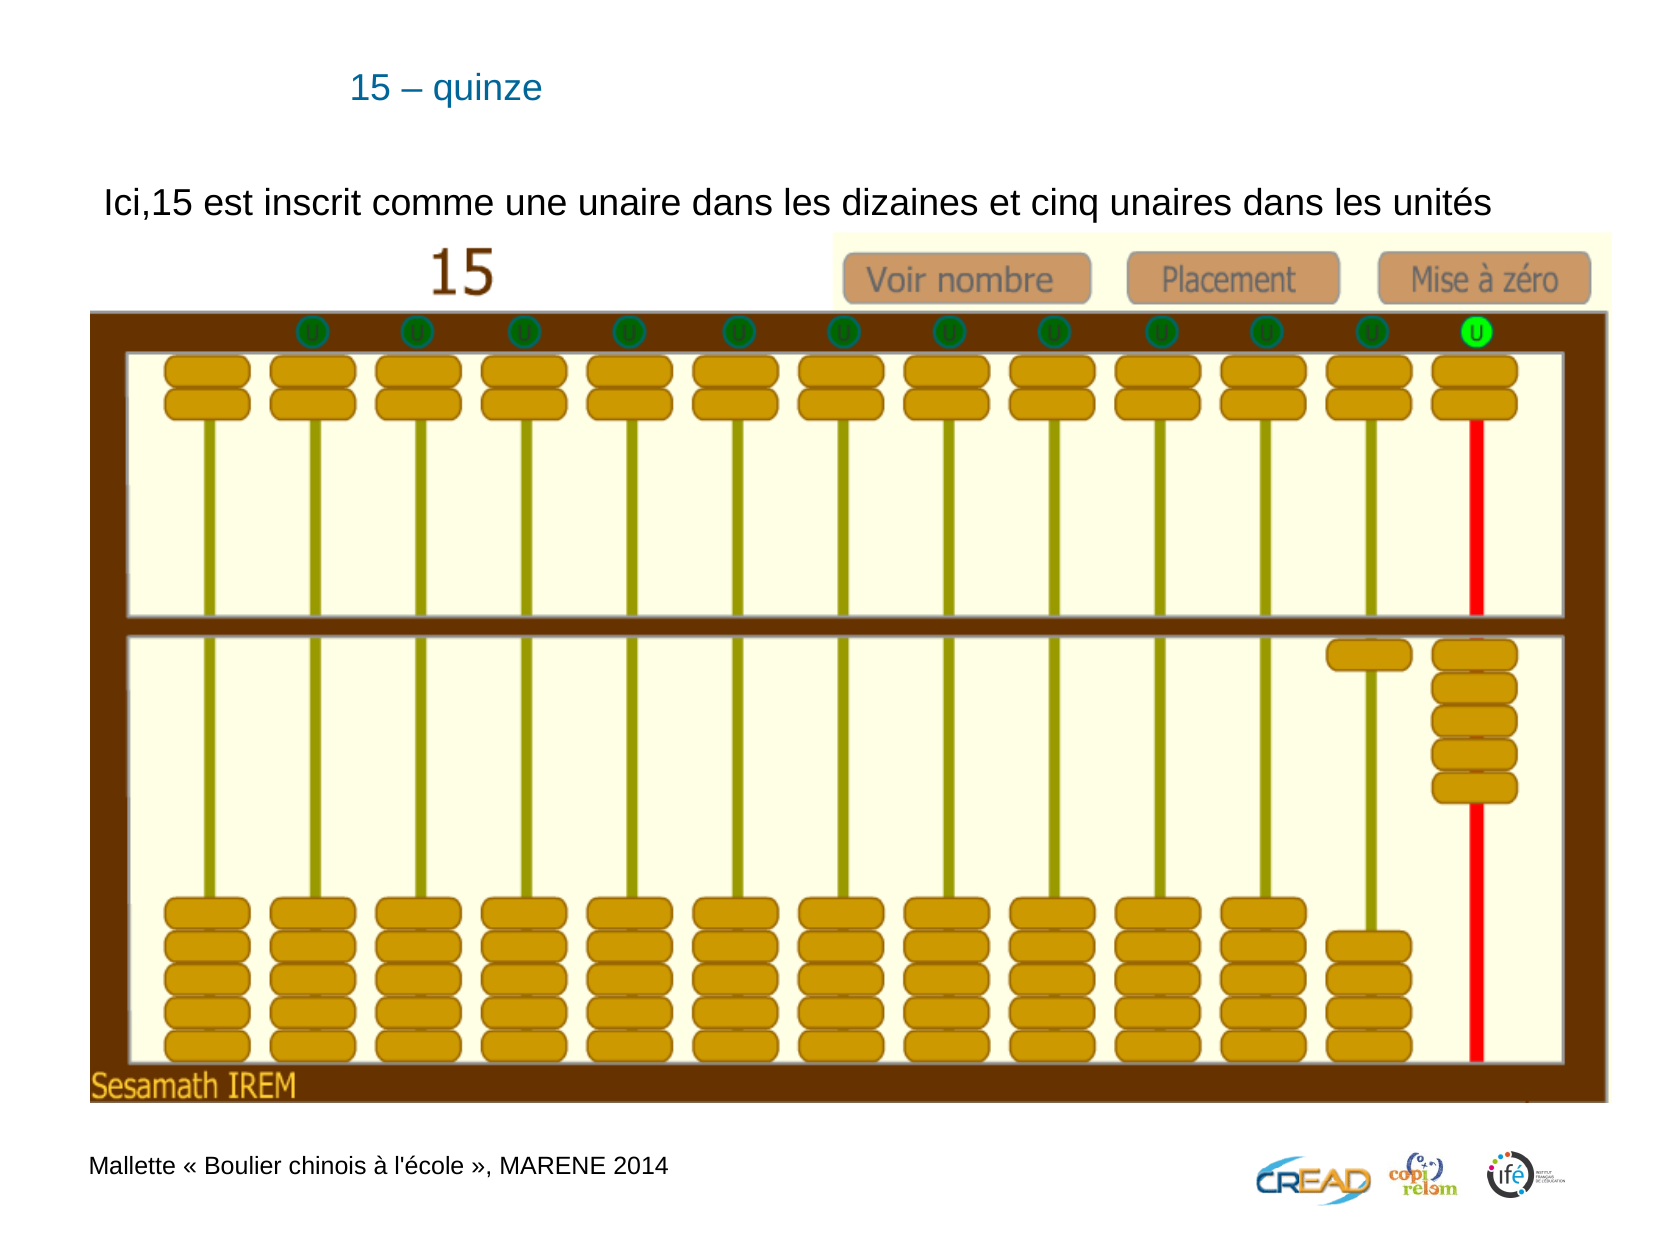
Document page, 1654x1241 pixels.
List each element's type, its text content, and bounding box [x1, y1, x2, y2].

picture [1487, 1151, 1565, 1198]
picture [1387, 1151, 1461, 1197]
picture [90, 228, 1612, 1103]
text_box 15 – quinze [334, 59, 739, 116]
picture [1251, 1151, 1377, 1211]
text_box Ici,15 est inscrit comme une unaire dans les dizaines et cinq unaires dans les unités [88, 173, 1595, 231]
